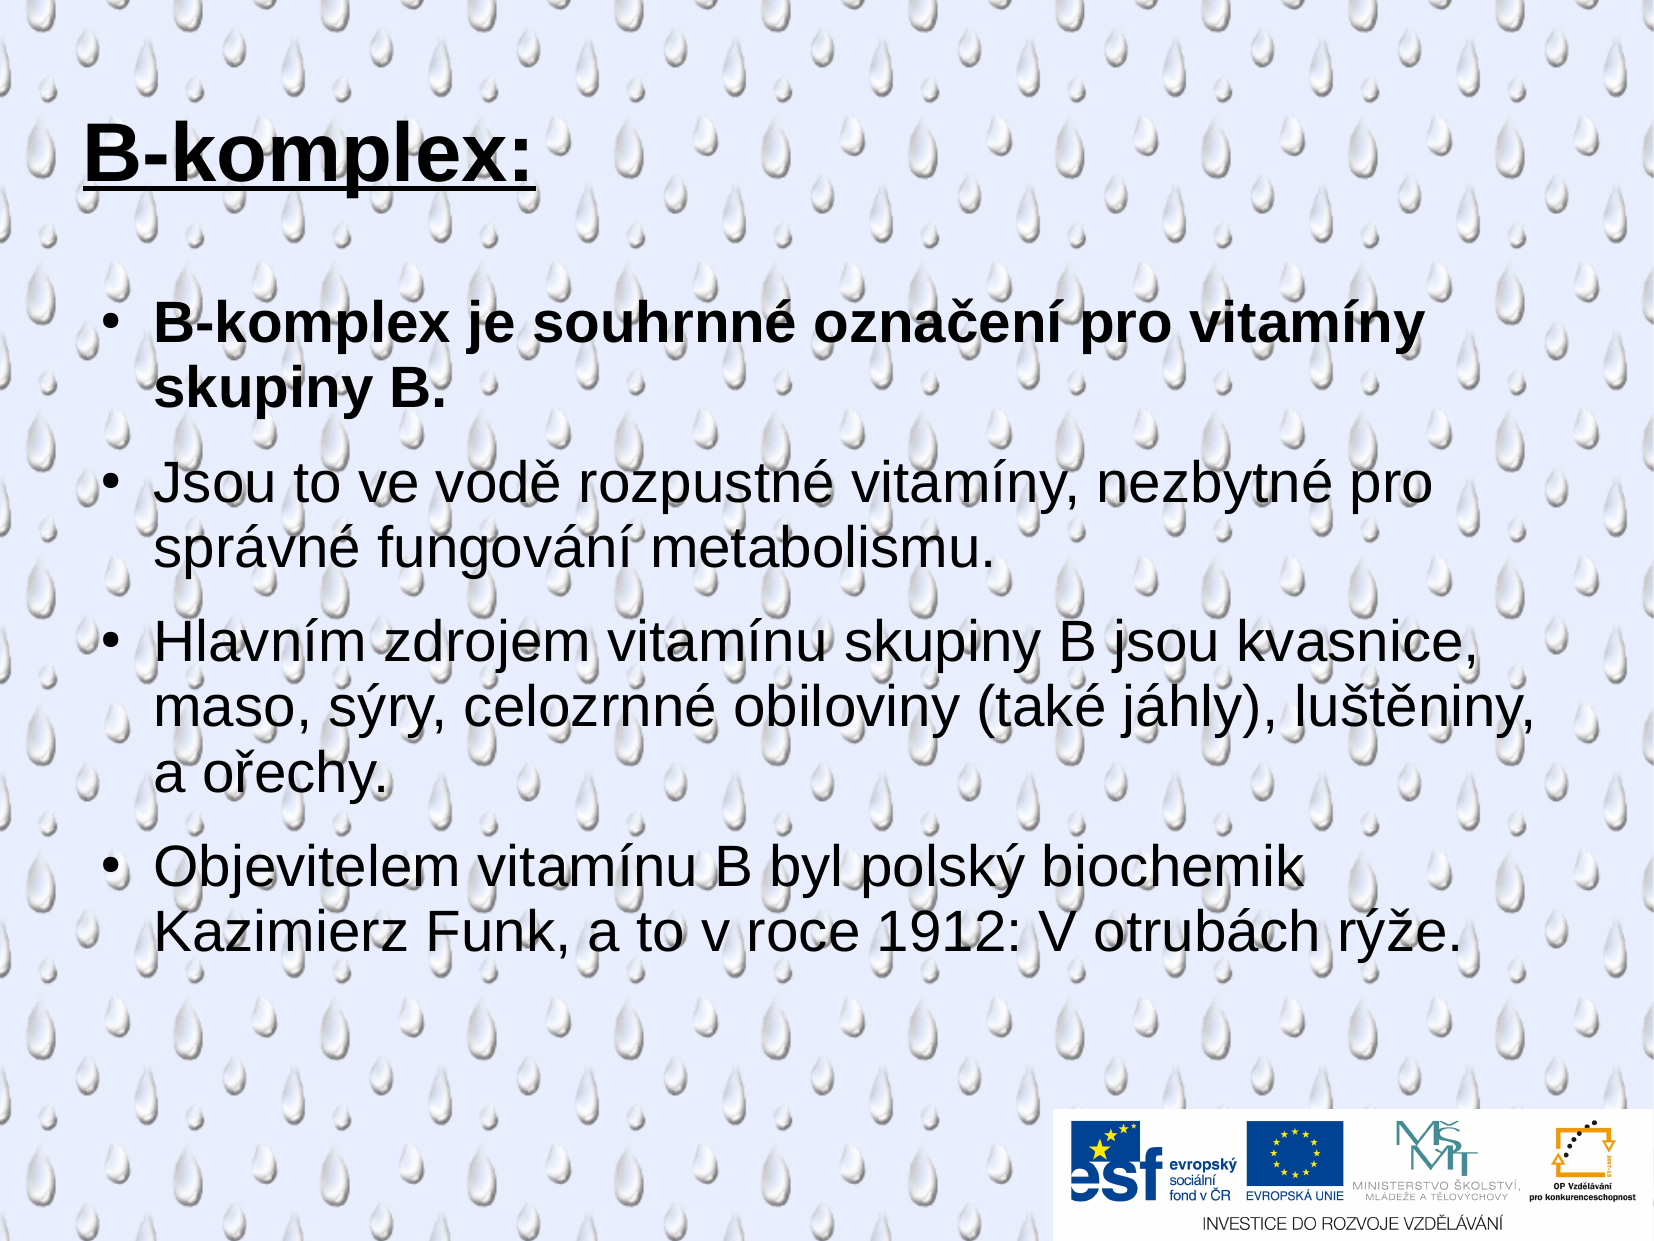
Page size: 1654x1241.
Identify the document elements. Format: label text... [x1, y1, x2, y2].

picture [0, 0, 1654, 1241]
title B-komplex: [82, 49, 1571, 257]
list B-komplex je souhrnné označení pro vitamíny skupiny B. Jsou to ve vodě rozpustné vitamíny, nezbytné pro správné fungování metabolismu. Hlavním zdrojem vitamínu skupiny B jsou kvasnice, maso, sýry, celozrnné obiloviny (také jáhly), luštěniny, a ořechy. Objevitelem vitamínu B byl polský biochemik Kazimierz Funk, a to v roce 1912: V otrubách rýže. [82, 290, 1571, 1109]
